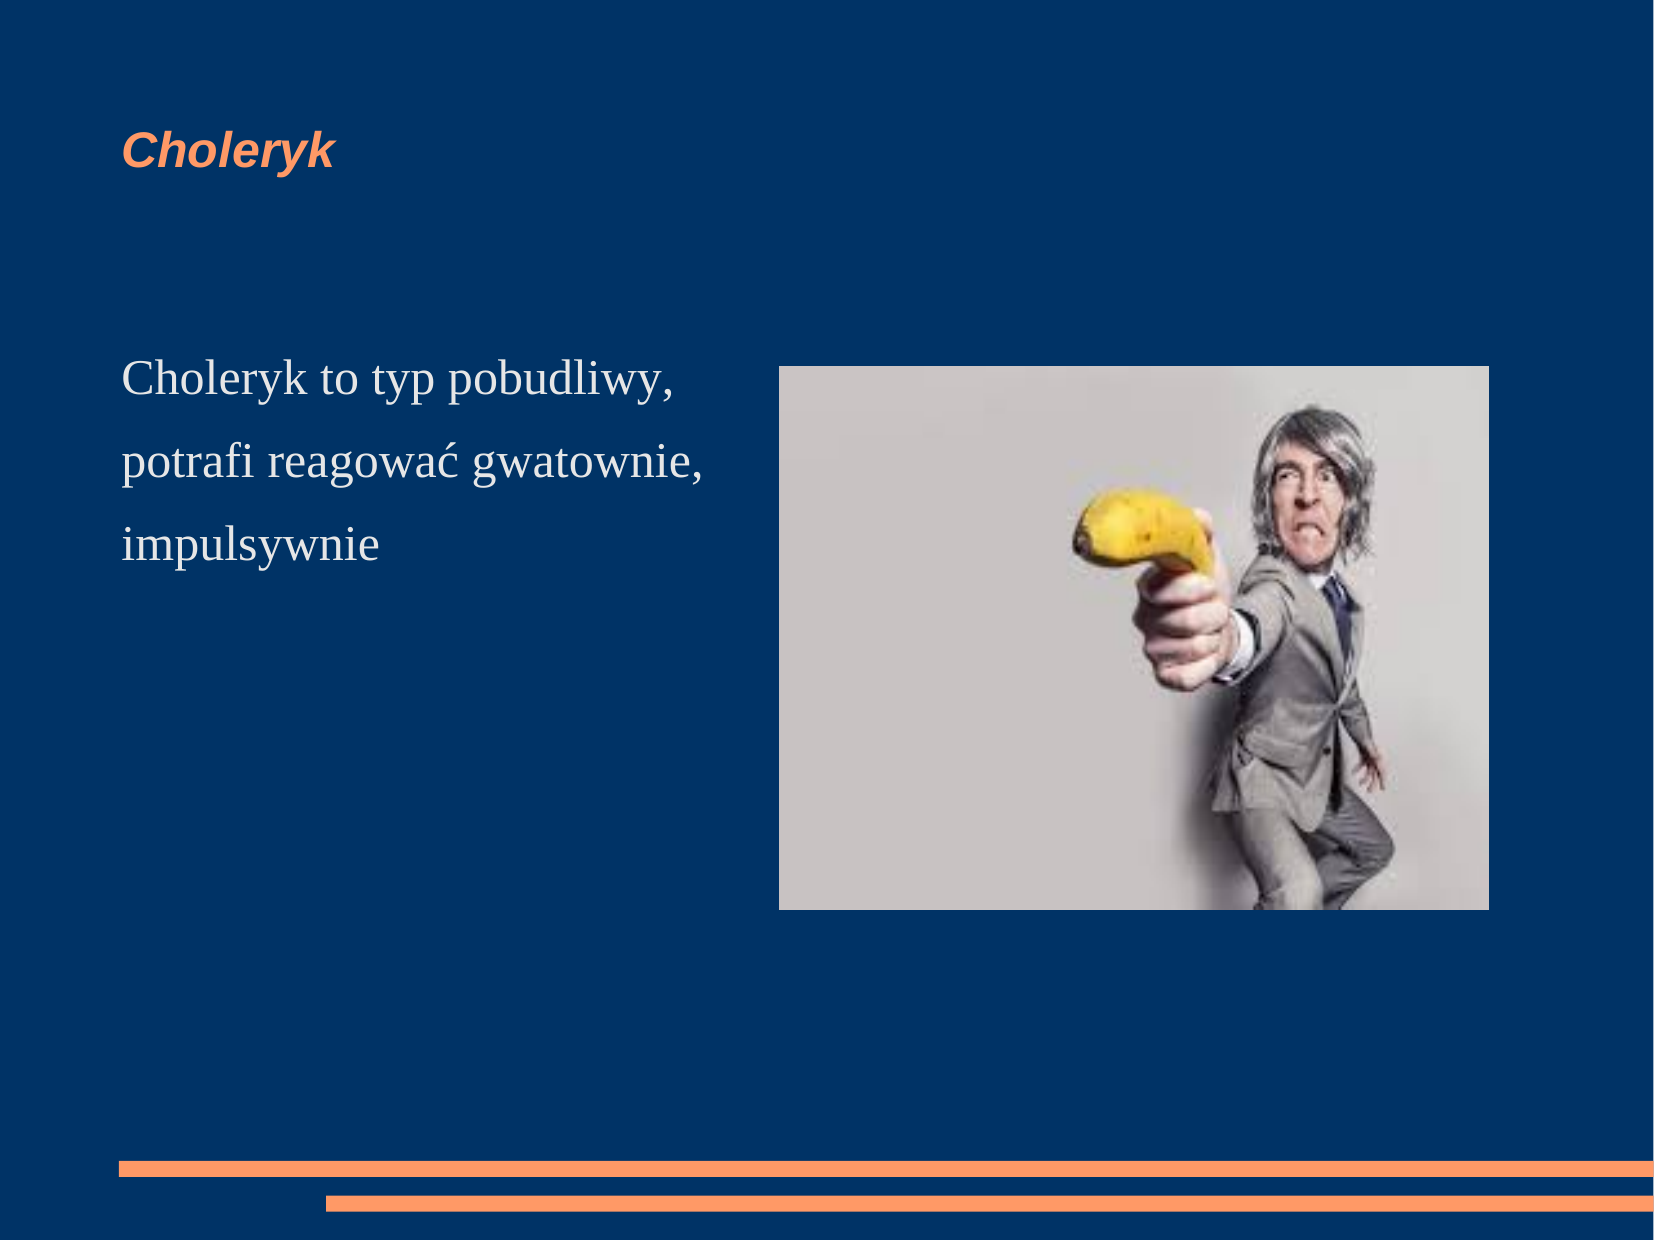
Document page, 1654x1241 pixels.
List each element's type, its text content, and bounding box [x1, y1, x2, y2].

list Choleryk to typ pobudliwy, potrafi reagować gwatownie, impulsywnie [121, 322, 1561, 1132]
picture [779, 366, 1489, 910]
title Choleryk [121, 46, 1534, 254]
